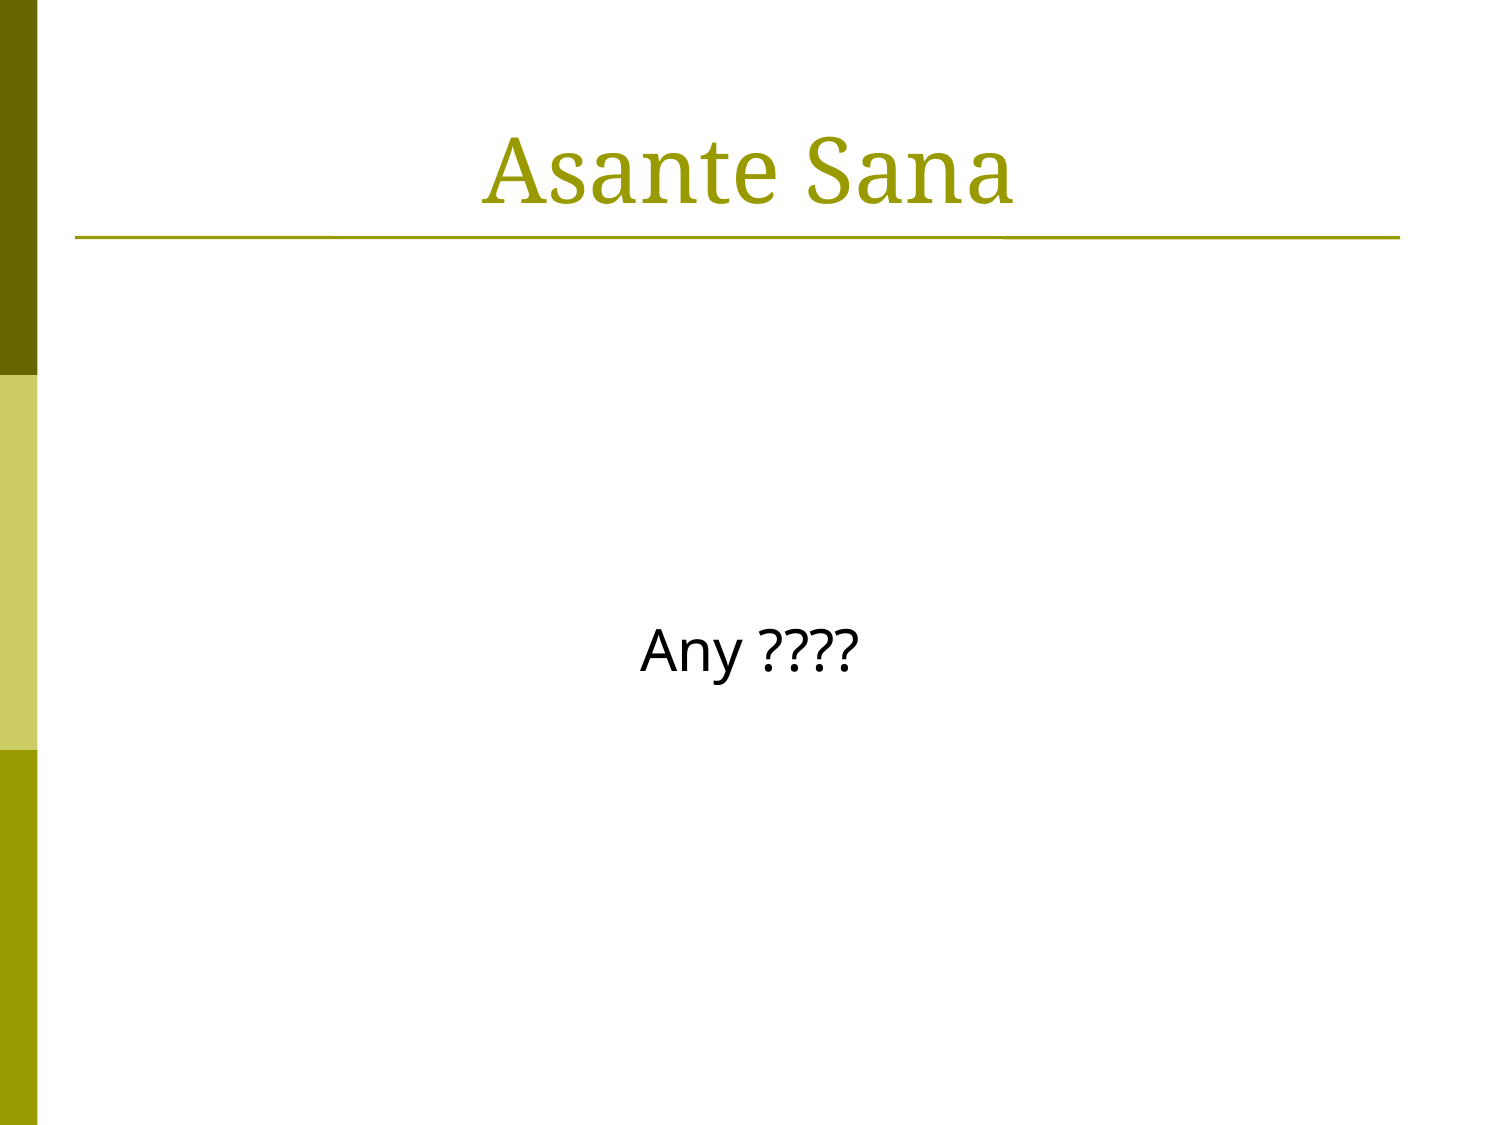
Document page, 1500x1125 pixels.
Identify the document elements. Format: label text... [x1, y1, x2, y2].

title Asante Sana [75, 45, 1426, 233]
list Any ???? [75, 262, 1426, 1006]
